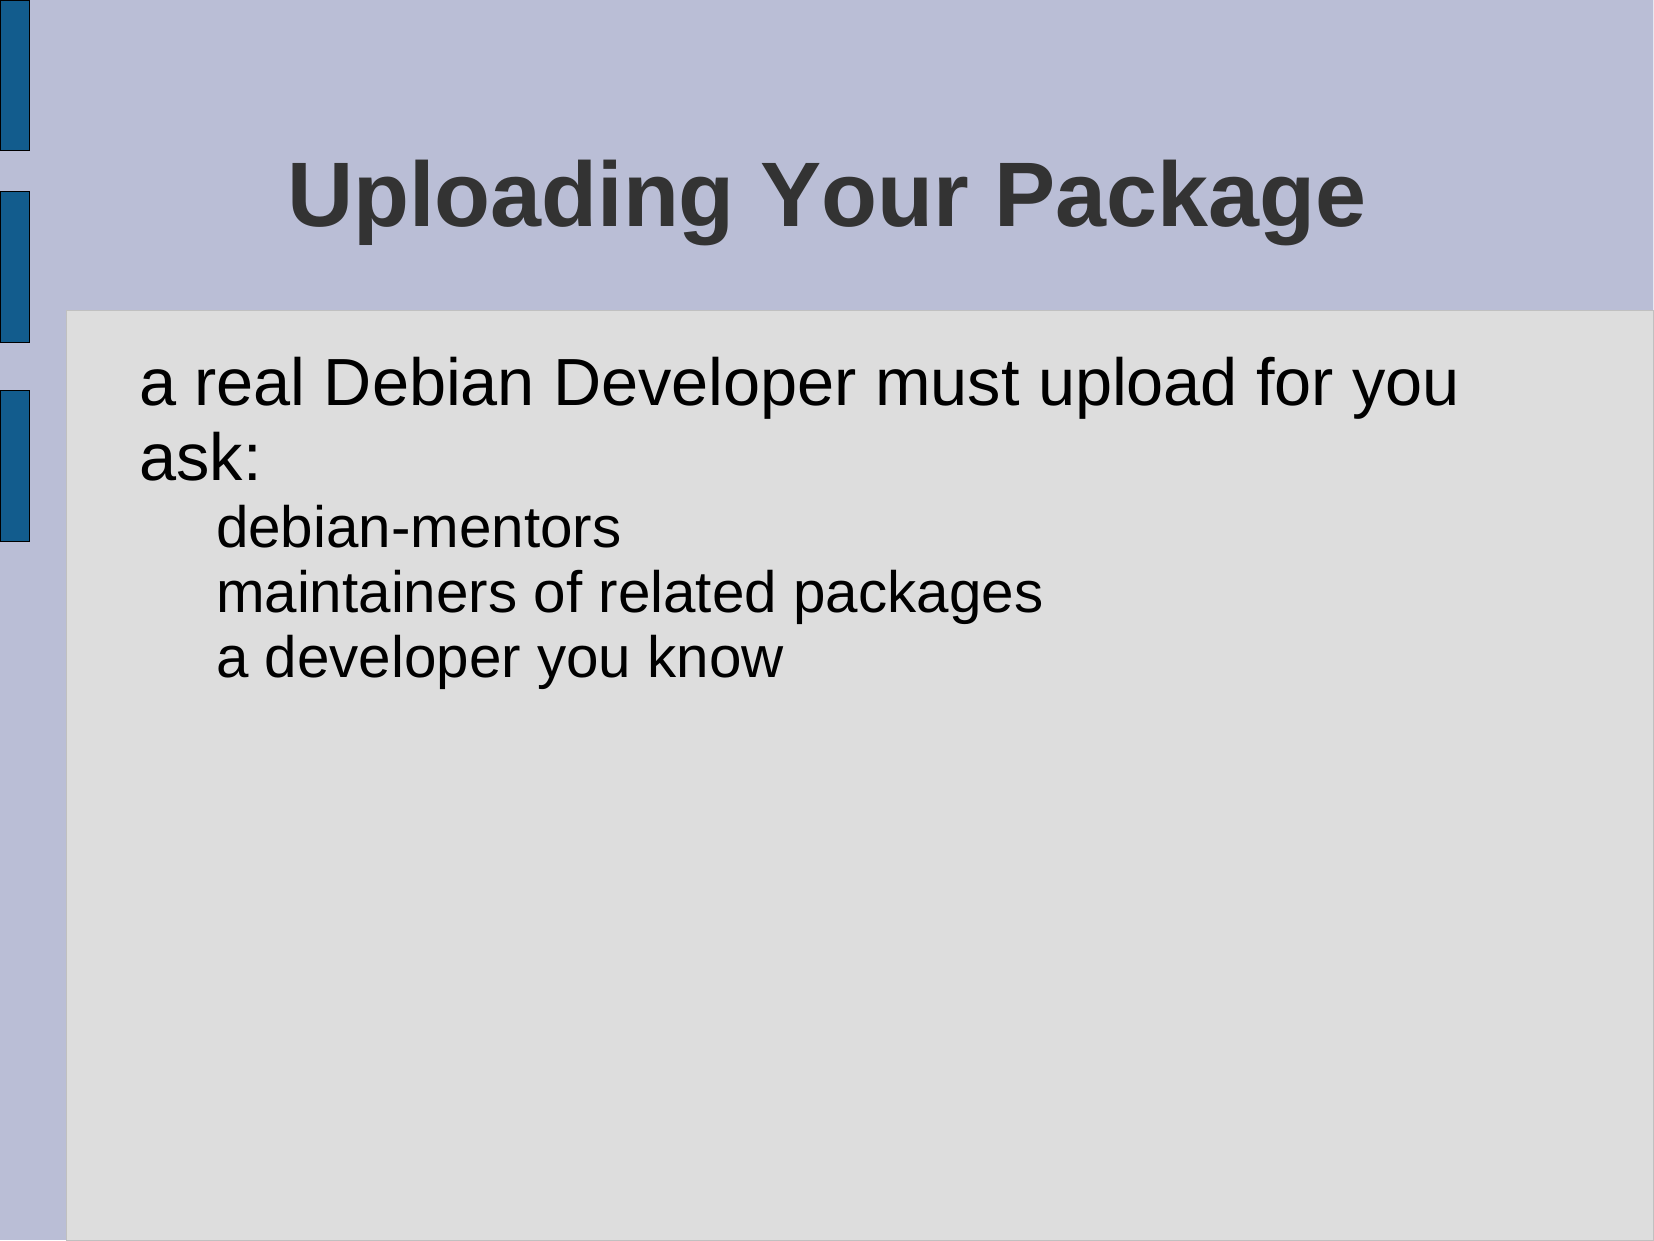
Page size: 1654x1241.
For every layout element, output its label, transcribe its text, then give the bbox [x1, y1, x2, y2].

list a real Debian Developer must upload for you ask: debian-mentors maintainers of related packages a developer you know [121, 344, 1534, 1127]
title Uploading Your Package [121, 91, 1534, 299]
